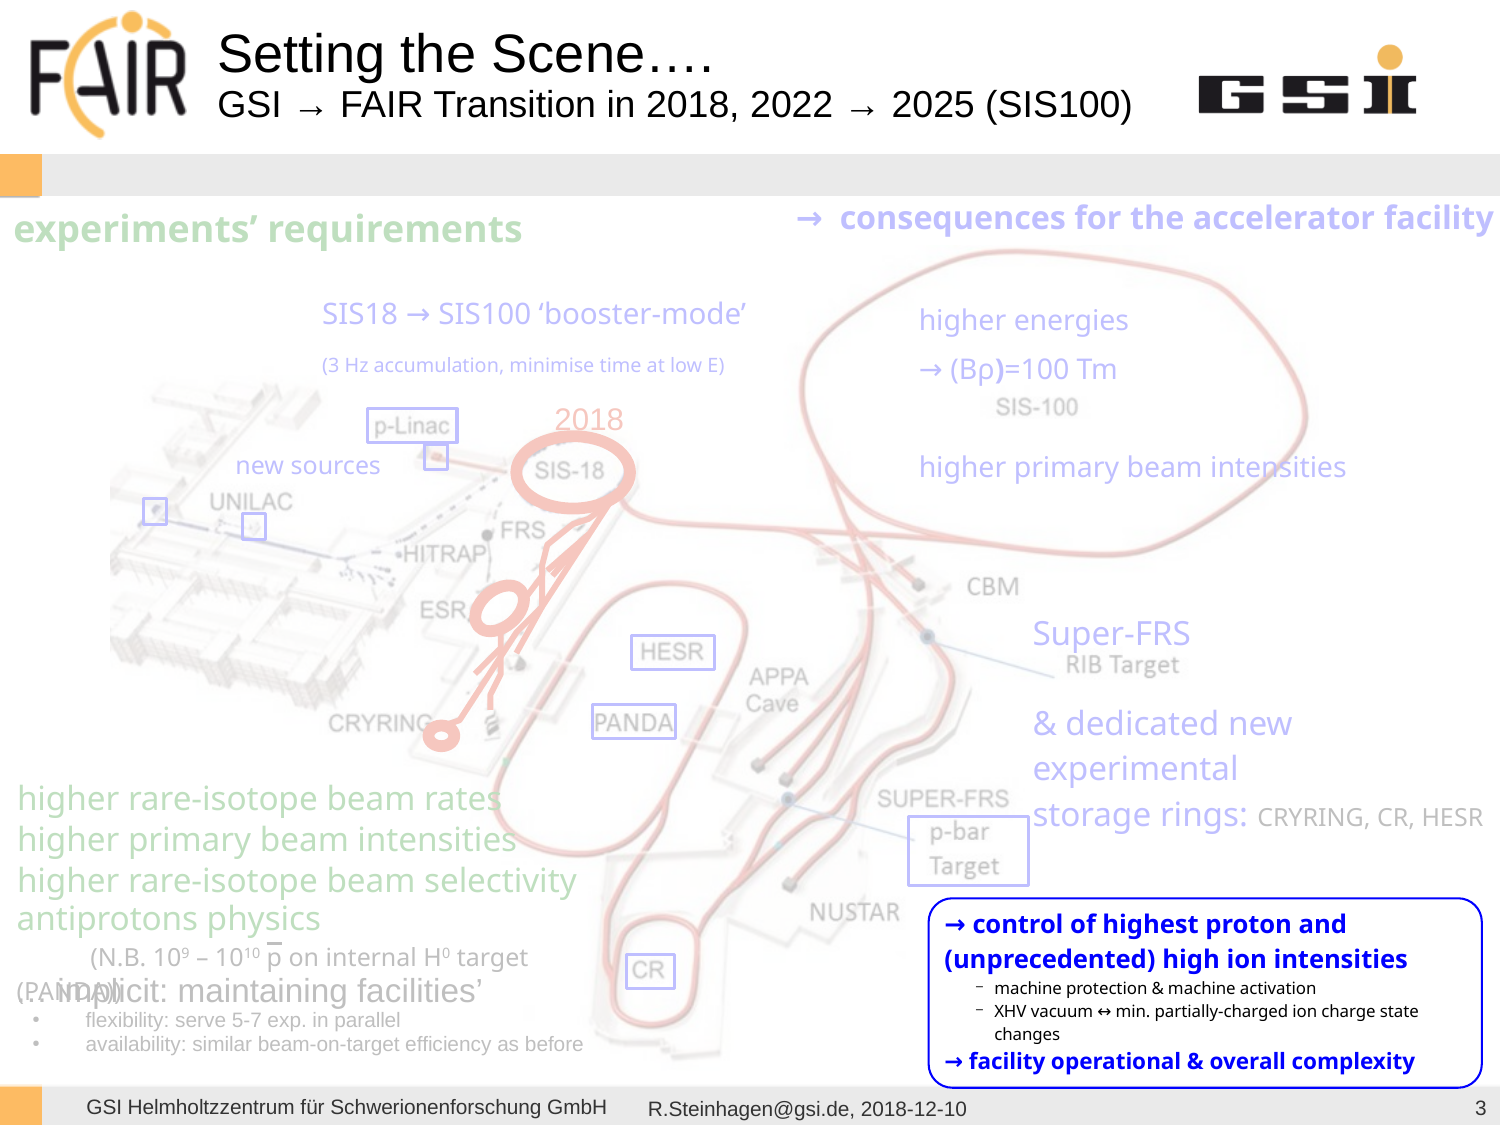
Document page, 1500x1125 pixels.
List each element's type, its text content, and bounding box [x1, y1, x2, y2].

text_box … implicit: maintaining facilities’ flexibility: serve 5-7 exp. in parallel availability: similar beam-on-target efficiency as before [0, 1087, 614, 1110]
picture [30, 9, 187, 141]
text_box → consequences for the accelerator facility [754, 195, 1495, 200]
text_box → control of highest proton and (unprecedented) high ion intensities machine protection & machine activation XHV vacuum ↔ min. partially-charged ion charge state changes → facility operational & overall complexity [928, 898, 1482, 1088]
picture [1199, 42, 1419, 117]
text_box [0, 200, 1500, 1087]
title Setting the Scene…. GSI → FAIR Transition in 2018, 2022 → 2025 (SIS100) [217, 0, 1199, 155]
